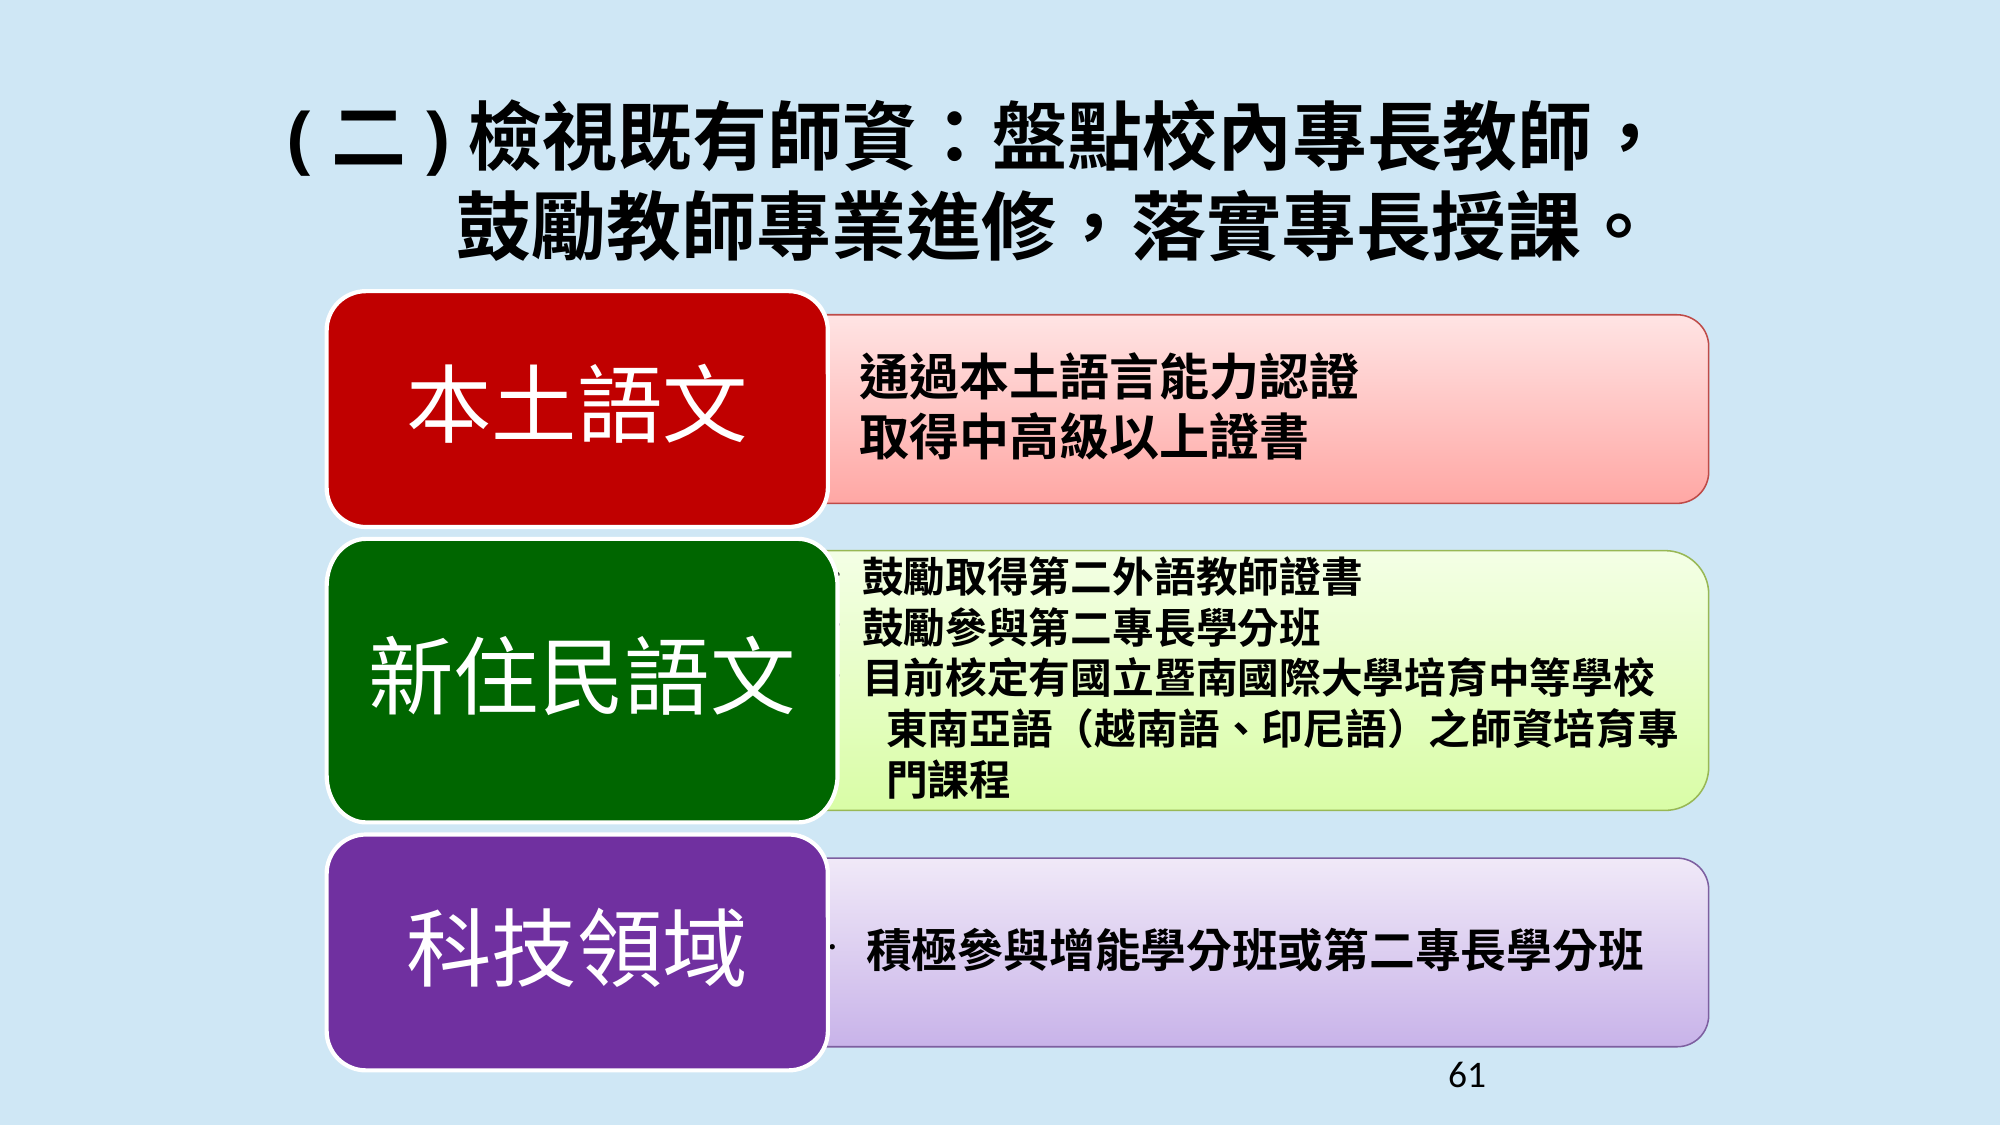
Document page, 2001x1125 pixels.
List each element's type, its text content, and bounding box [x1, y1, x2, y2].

slide_number <編號> [1433, 1042, 1900, 1103]
text_box 新住民語文 [326, 538, 838, 823]
text_box (二)檢視既有師資：盤點校內專長教師， 鼓勵教師專業進修，落實專長授課。 [273, 82, 1683, 277]
text_box 本土語文 [326, 291, 828, 528]
text_box 科技領域 [326, 834, 828, 1071]
text_box 積極參與增能學分班或第二專長學分班 [825, 858, 1709, 1047]
text_box 鼓勵取得第二外語教師證書 鼓勵參與第二專長學分班 目前核定有國立暨南國際大學培育中等學校 東南亞語（越南語、印尼語）之師資培育專 門課程 [825, 550, 1709, 811]
text_box 通過本土語言能力認證 取得中高級以上證書 [825, 314, 1709, 504]
